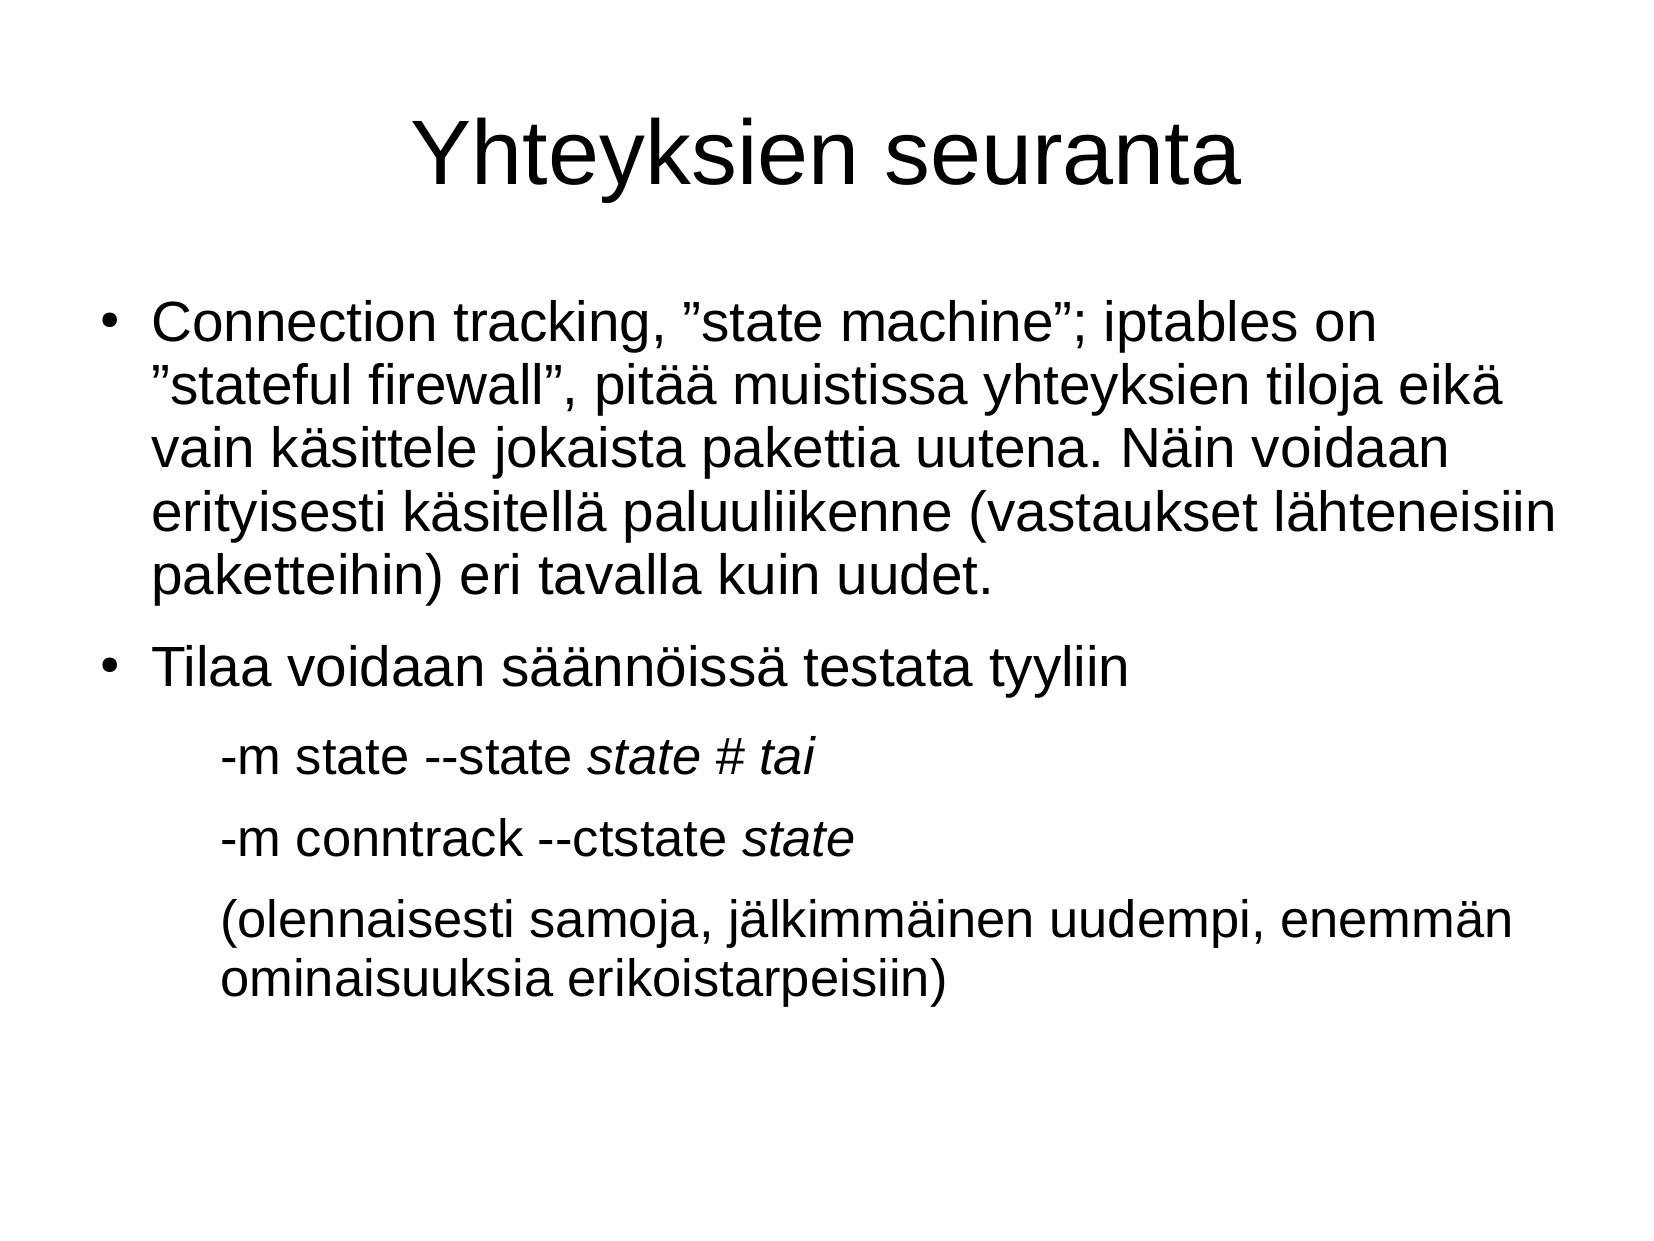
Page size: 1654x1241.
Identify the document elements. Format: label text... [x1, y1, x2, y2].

list Connection tracking, ”state machine”; iptables on ”stateful firewall”, pitää muistissa yhteyksien tiloja eikä vain käsittele jokaista pakettia uutena. Näin voidaan erityisesti käsitellä paluuliikenne (vastaukset lähteneisiin paketteihin) eri tavalla kuin uudet. Tilaa voidaan säännöissä testata tyyliin -m state --state state # tai -m conntrack --ctstate state (olennaisesti samoja, jälkimmäinen uudempi, enemmän ominaisuuksia erikoistarpeisiin) [82, 290, 1571, 1010]
title Yhteyksien seuranta [82, 49, 1571, 257]
